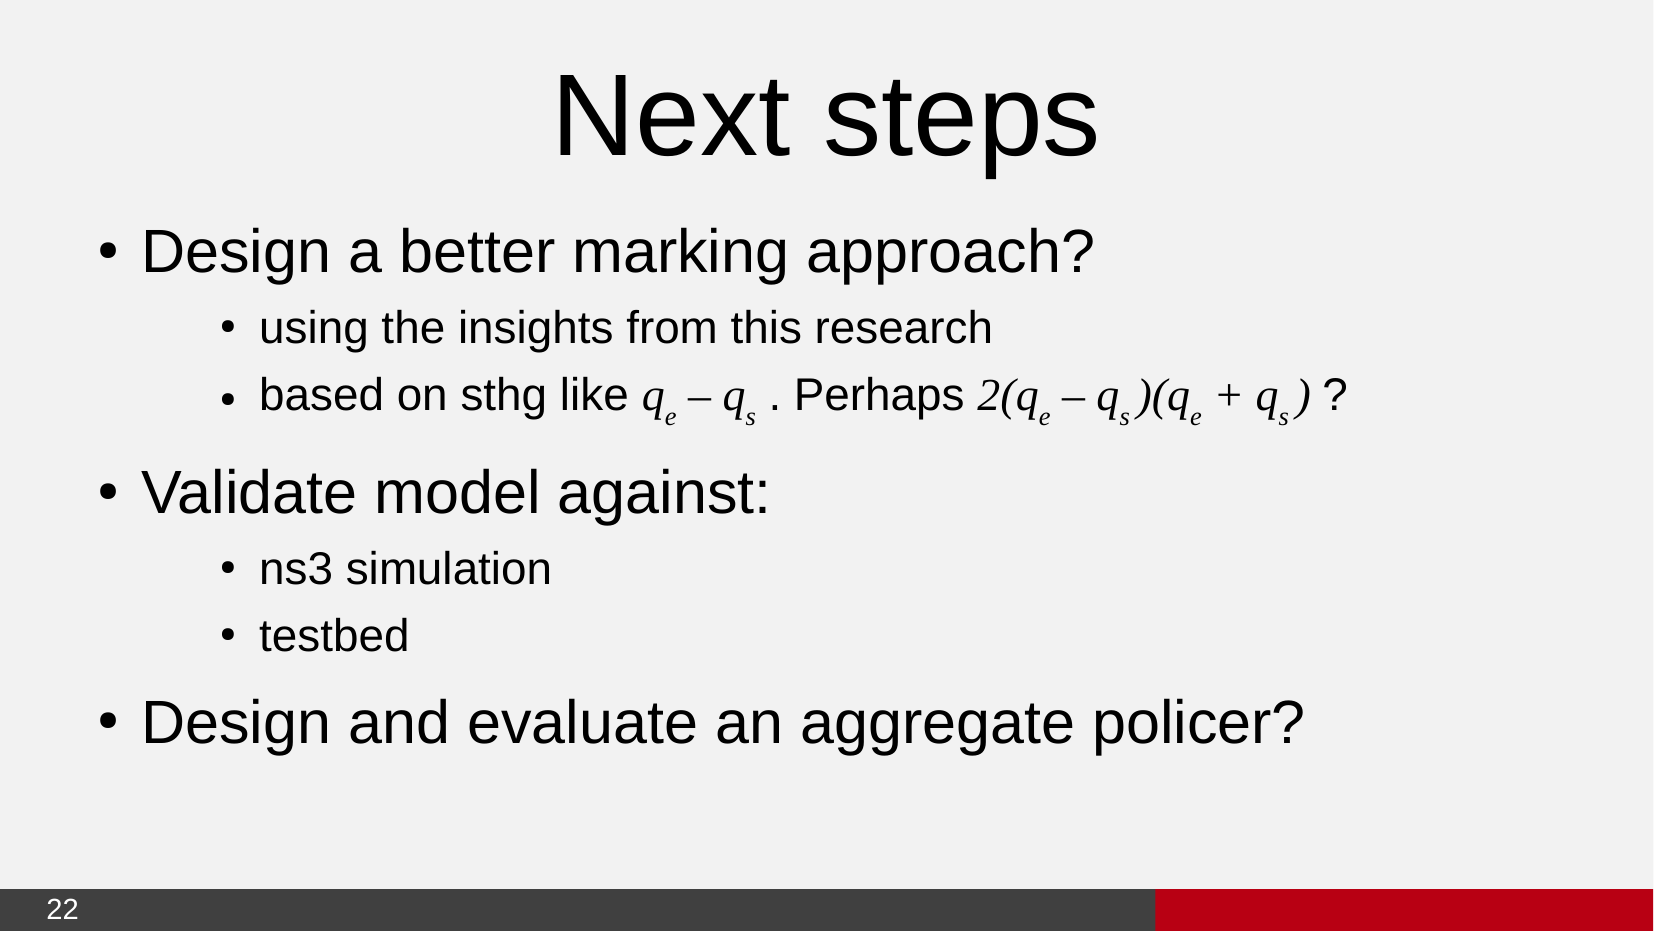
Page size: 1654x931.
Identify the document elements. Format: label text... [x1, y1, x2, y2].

title Next steps [82, 37, 1571, 193]
list Design a better marking approach? using the insights from this research based on sthg like qe – qs . Perhaps 2(qe – qs )(qe + qs ) ? Validate model against: ns3 simulation testbed Design and evaluate an aggregate policer? [82, 217, 1571, 757]
